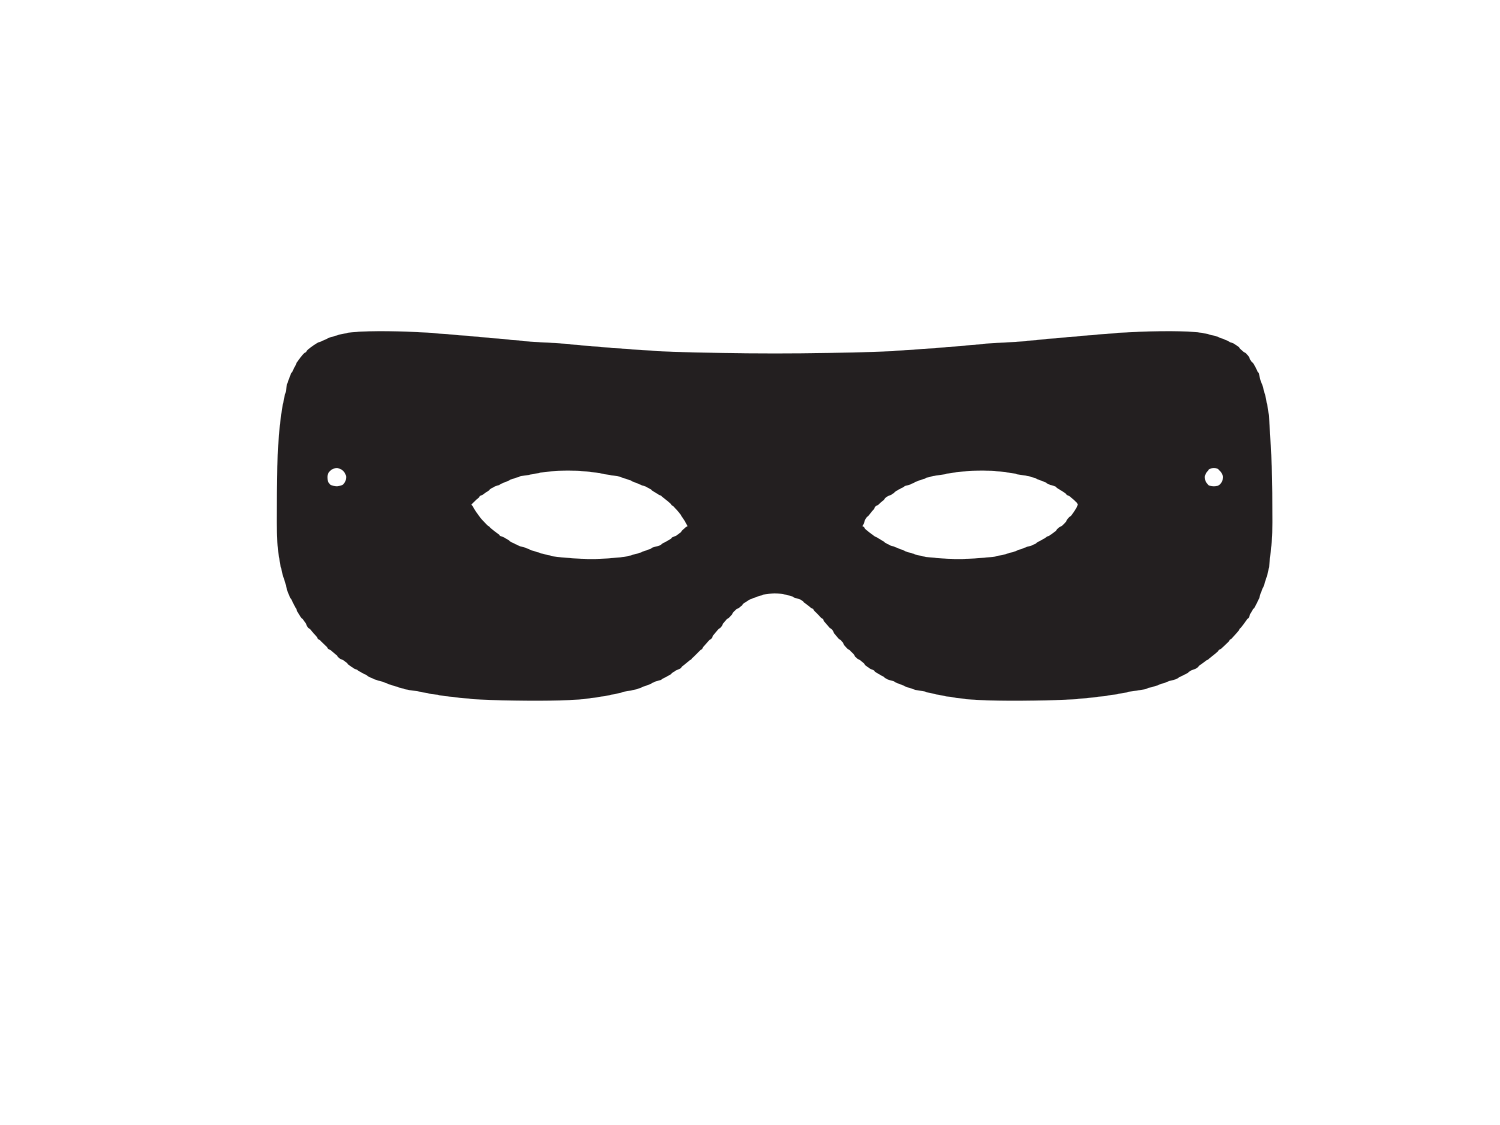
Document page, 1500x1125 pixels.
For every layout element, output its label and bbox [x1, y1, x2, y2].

picture [236, 291, 1300, 721]
